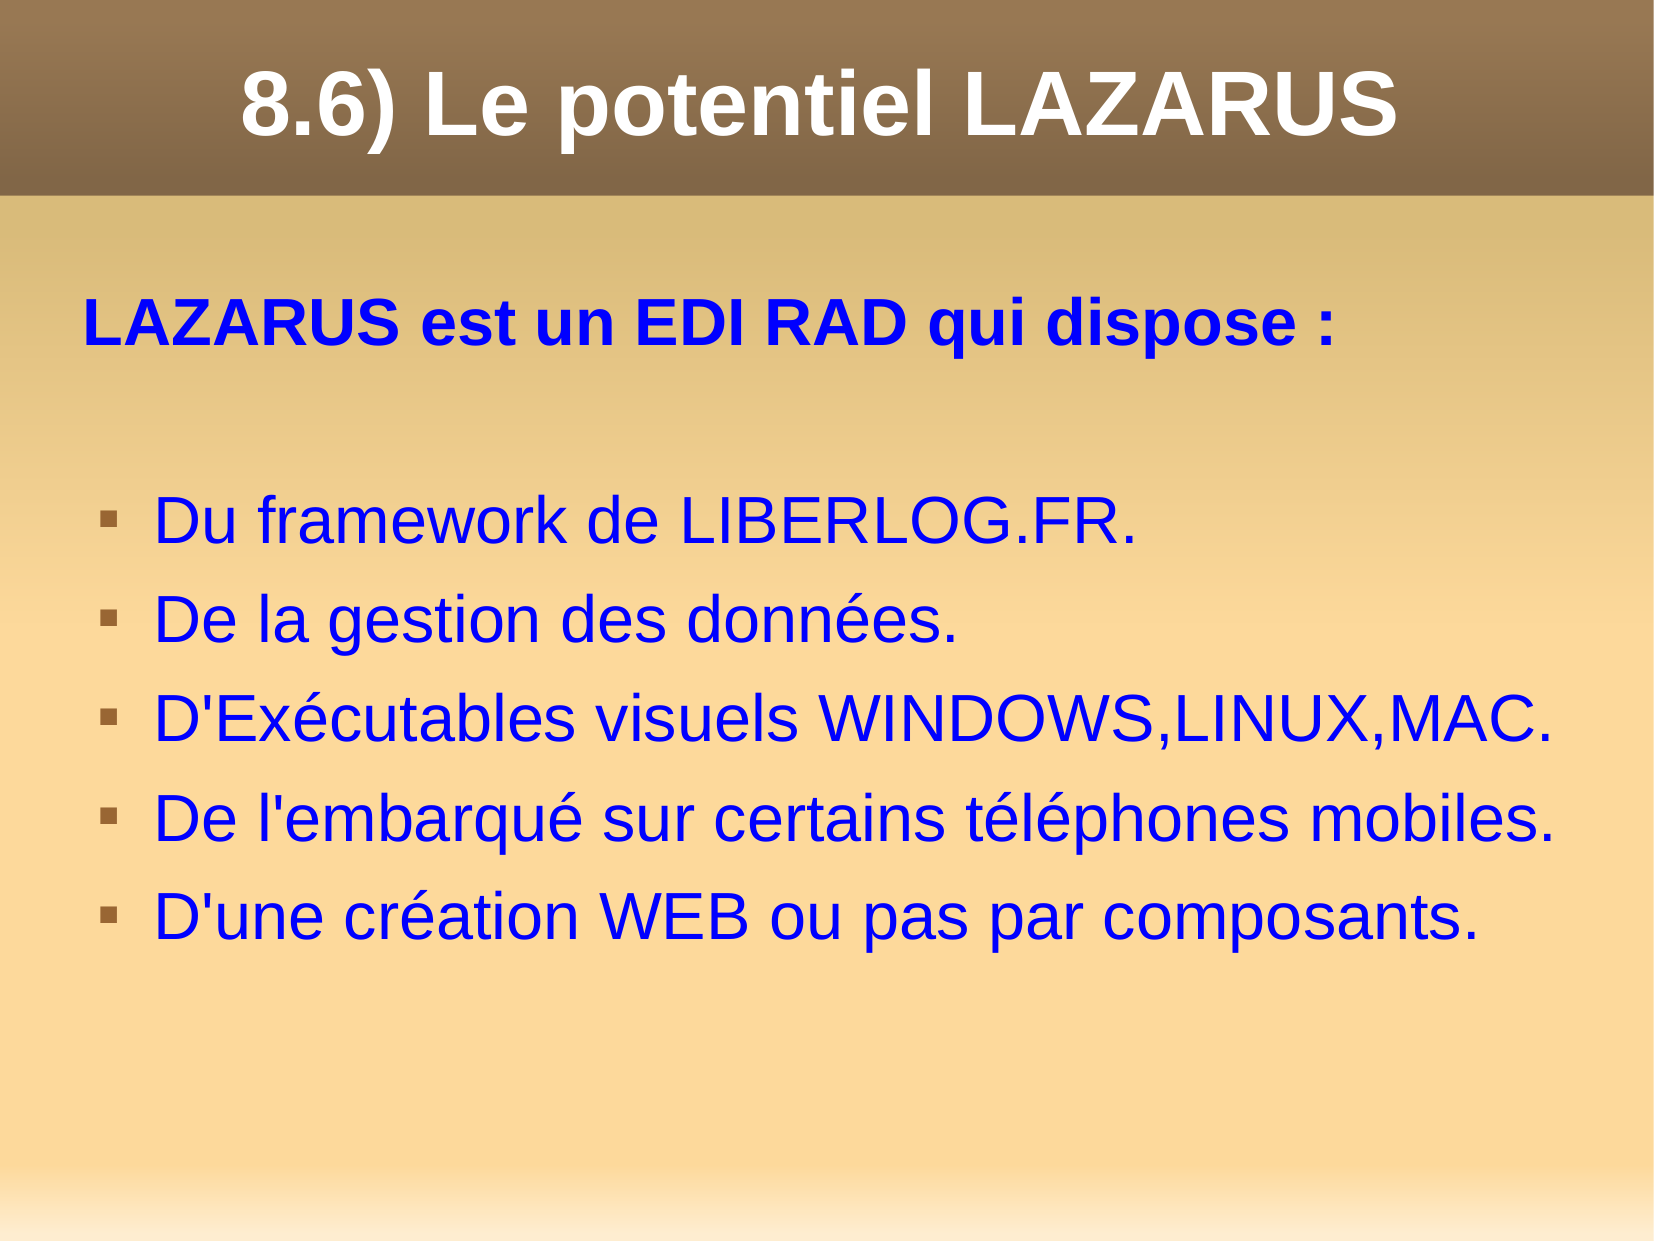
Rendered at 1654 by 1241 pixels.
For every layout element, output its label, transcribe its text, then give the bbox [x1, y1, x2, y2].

list LAZARUS est un EDI RAD qui dispose : Du framework de LIBERLOG.FR. De la gestion des données. D'Exécutables visuels WINDOWS,LINUX,MAC. De l'embarqué sur certains téléphones mobiles. D'une création WEB ou pas par composants. [82, 290, 1571, 1109]
picture [0, 0, 1654, 1241]
title 8.6) Le potentiel LAZARUS [76, 0, 1565, 208]
